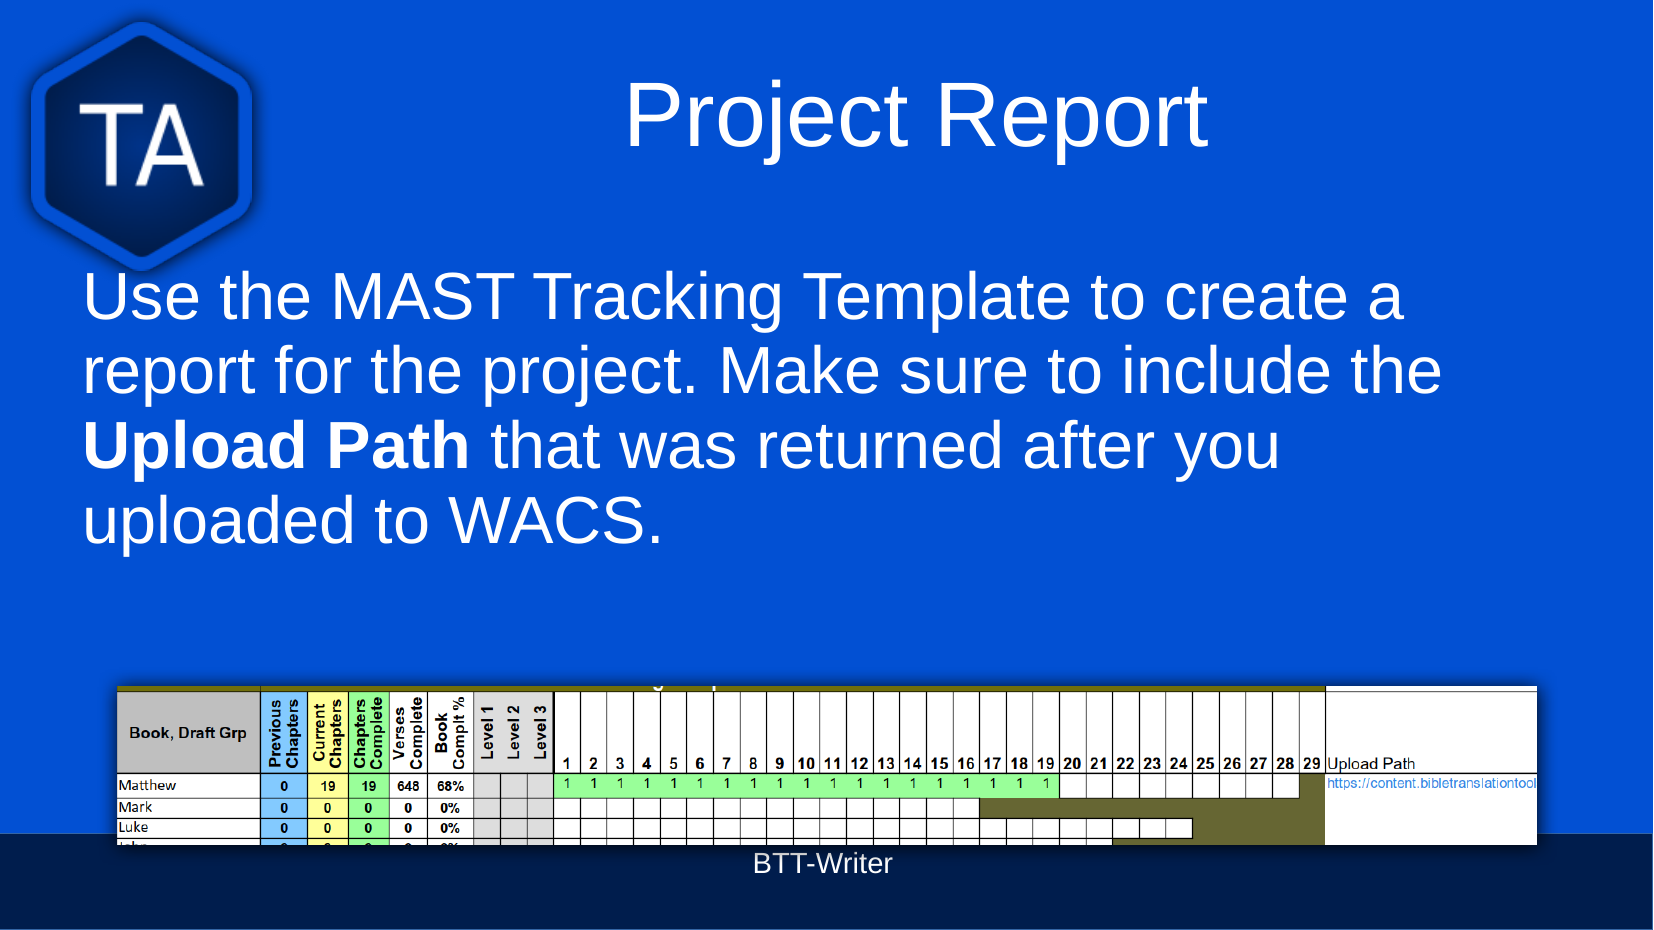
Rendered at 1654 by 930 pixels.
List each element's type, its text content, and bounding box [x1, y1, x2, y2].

picture [31, 22, 252, 271]
list Use the MAST Tracking Template to create a report for the project. Make sure to include the Upload Path that was returned after you uploaded to WACS. [82, 258, 1571, 677]
title Project Report [263, 37, 1571, 193]
picture [117, 686, 1537, 845]
